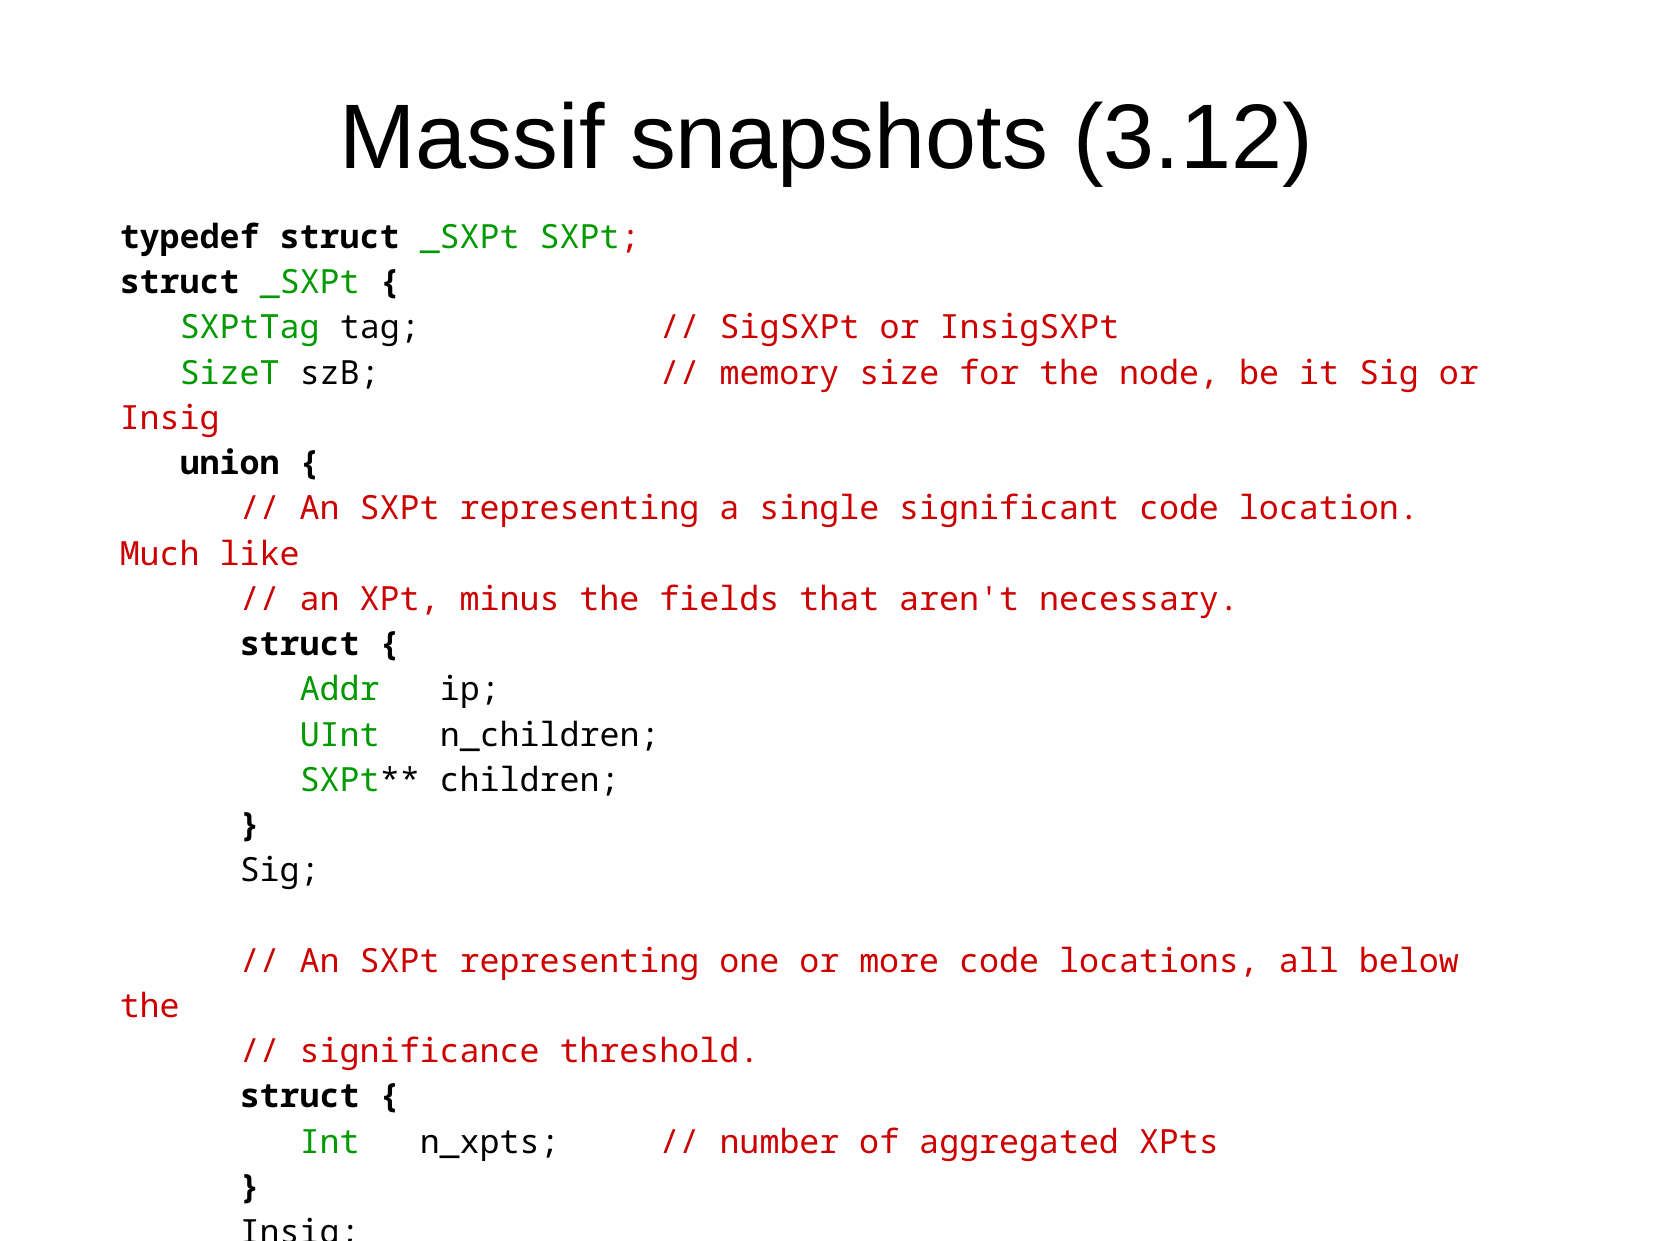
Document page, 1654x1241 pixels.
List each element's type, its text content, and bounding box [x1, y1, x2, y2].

title Massif snapshots (3.12) [82, 49, 1571, 226]
text_box typedef struct _SXPt SXPt; struct _SXPt { SXPtTag tag; // SigSXPt or InsigSXPt SizeT szB; // memory size for the node, be it Sig or Insig union { // An SXPt representing a single significant code location. Much like // an XPt, minus the fields that aren't necessary. struct { Addr ip; UInt n_children; SXPt** children; } Sig; // An SXPt representing one or more code locations, all below the // significance threshold. struct { Int n_xpts; // number of aggregated XPts } Insig; }; }; [105, 205, 1531, 1241]
